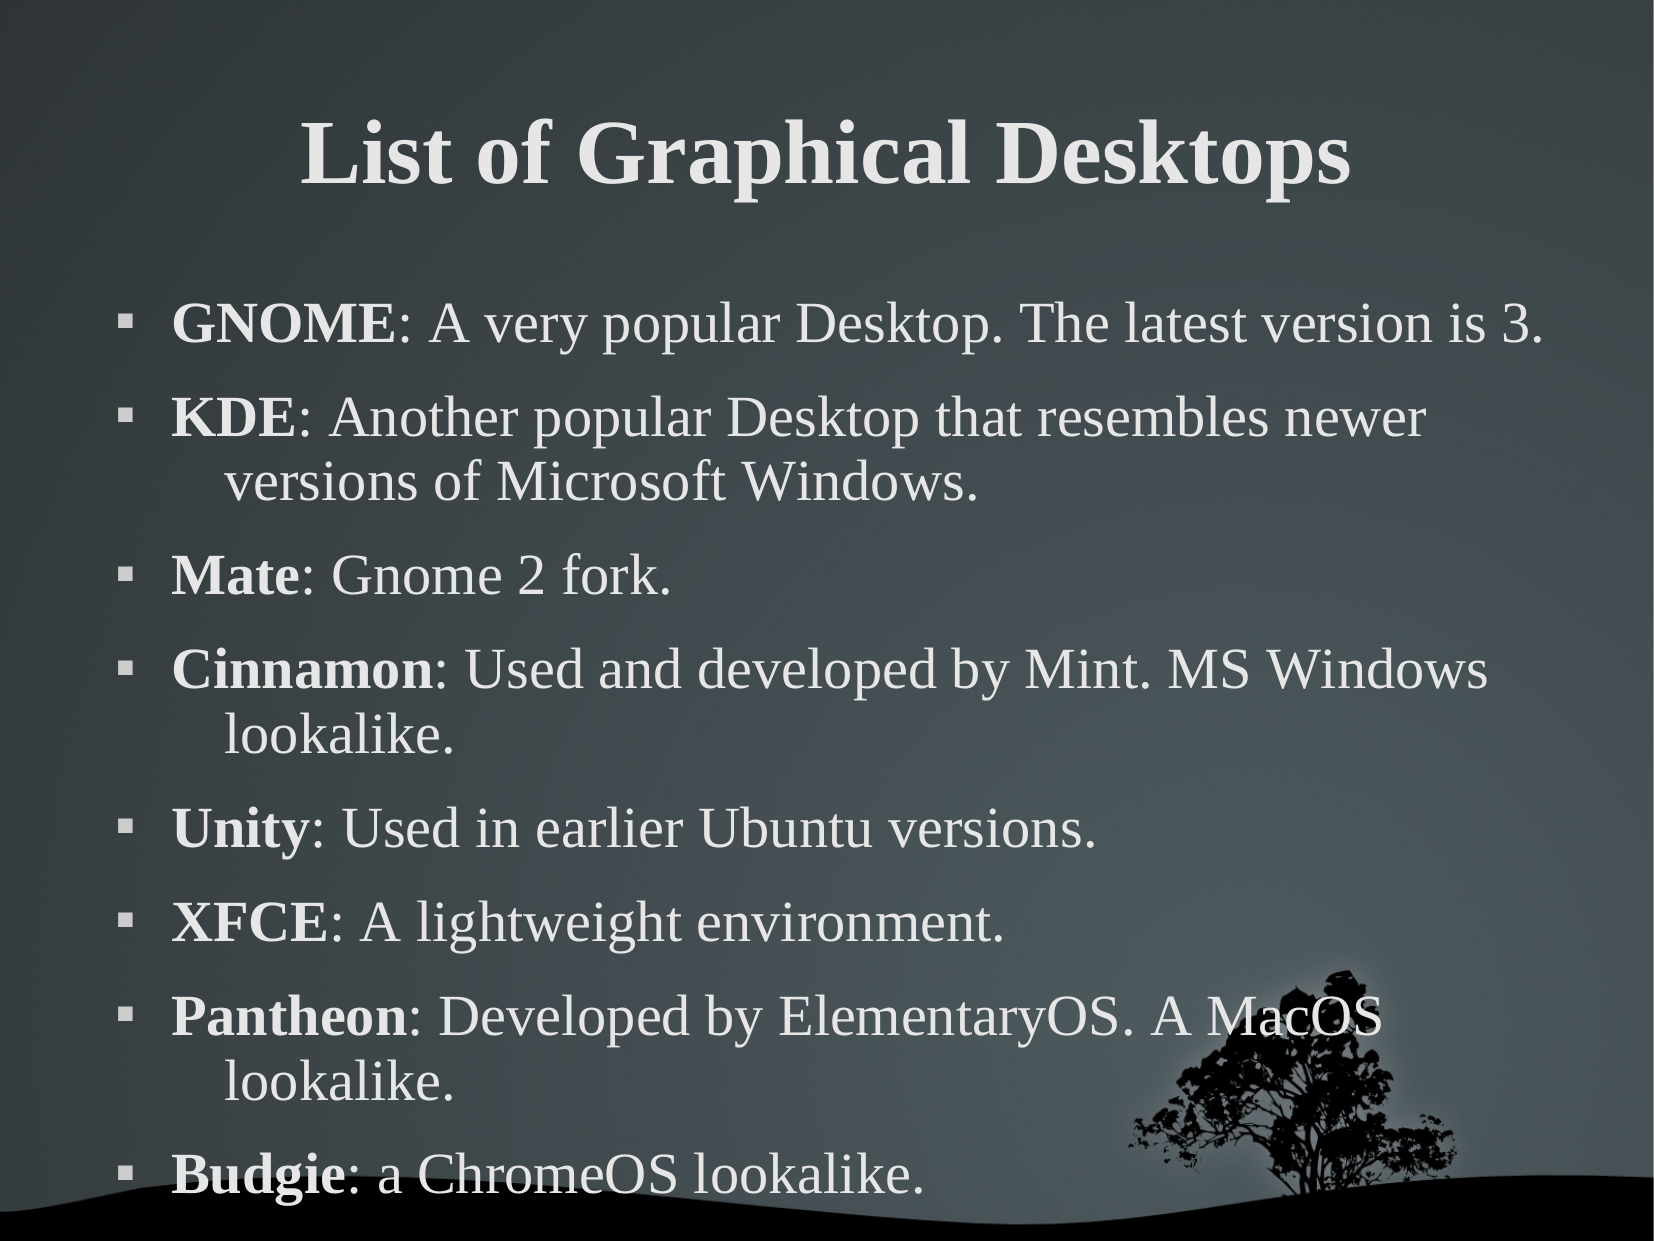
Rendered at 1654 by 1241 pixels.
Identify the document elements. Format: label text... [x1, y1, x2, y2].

picture [0, 0, 1654, 1241]
list GNOME: A very popular Desktop. The latest version is 3. KDE: Another popular Desktop that resembles newer versions of Microsoft Windows. Mate: Gnome 2 fork. Cinnamon: Used and developed by Mint. MS Windows lookalike. Unity: Used in earlier Ubuntu versions. XFCE: A lightweight environment. Pantheon: Developed by ElementaryOS. A MacOS lookalike. Budgie: a ChromeOS lookalike. [82, 290, 1571, 1207]
title List of Graphical Desktops [82, 49, 1571, 257]
